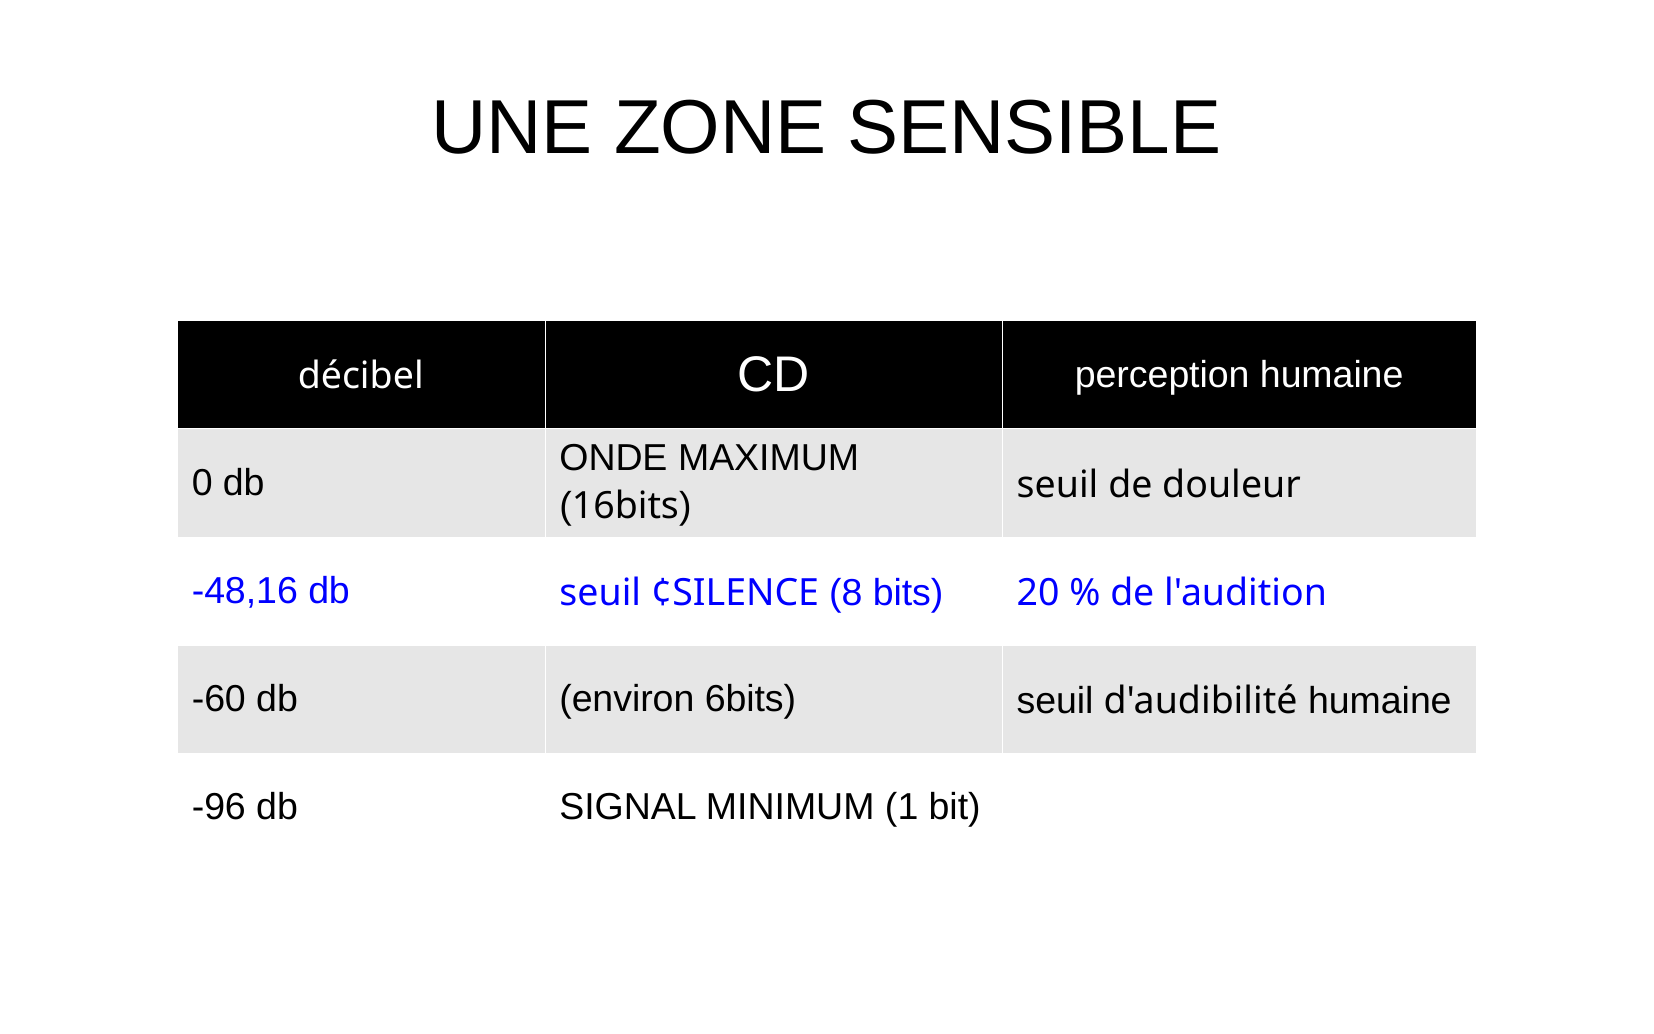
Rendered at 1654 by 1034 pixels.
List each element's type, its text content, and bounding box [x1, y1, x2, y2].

table_cell 0 db [178, 429, 545, 537]
table_header décibel [178, 321, 545, 428]
table_cell -96 db [178, 754, 545, 861]
table_cell SIGNAL MINIMUM (1 bit) [546, 754, 1002, 861]
table_cell [1003, 754, 1476, 861]
table_cell -60 db [178, 646, 545, 753]
table_header CD [546, 321, 1002, 428]
table_header perception humaine [1003, 321, 1476, 428]
title UNE ZONE SENSIBLE [82, 41, 1571, 214]
table_cell seuil de douleur [1003, 429, 1476, 537]
table_cell seuil ¢SILENCE (8 bits) [546, 538, 1002, 645]
table_cell seuil d'audibilité humaine [1003, 646, 1476, 753]
table_cell ONDE MAXIMUM (16bits) [546, 429, 1002, 537]
table_cell -48,16 db [178, 538, 545, 645]
table_cell (environ 6bits) [546, 646, 1002, 753]
table_cell 20 % de l'audition [1003, 538, 1476, 645]
